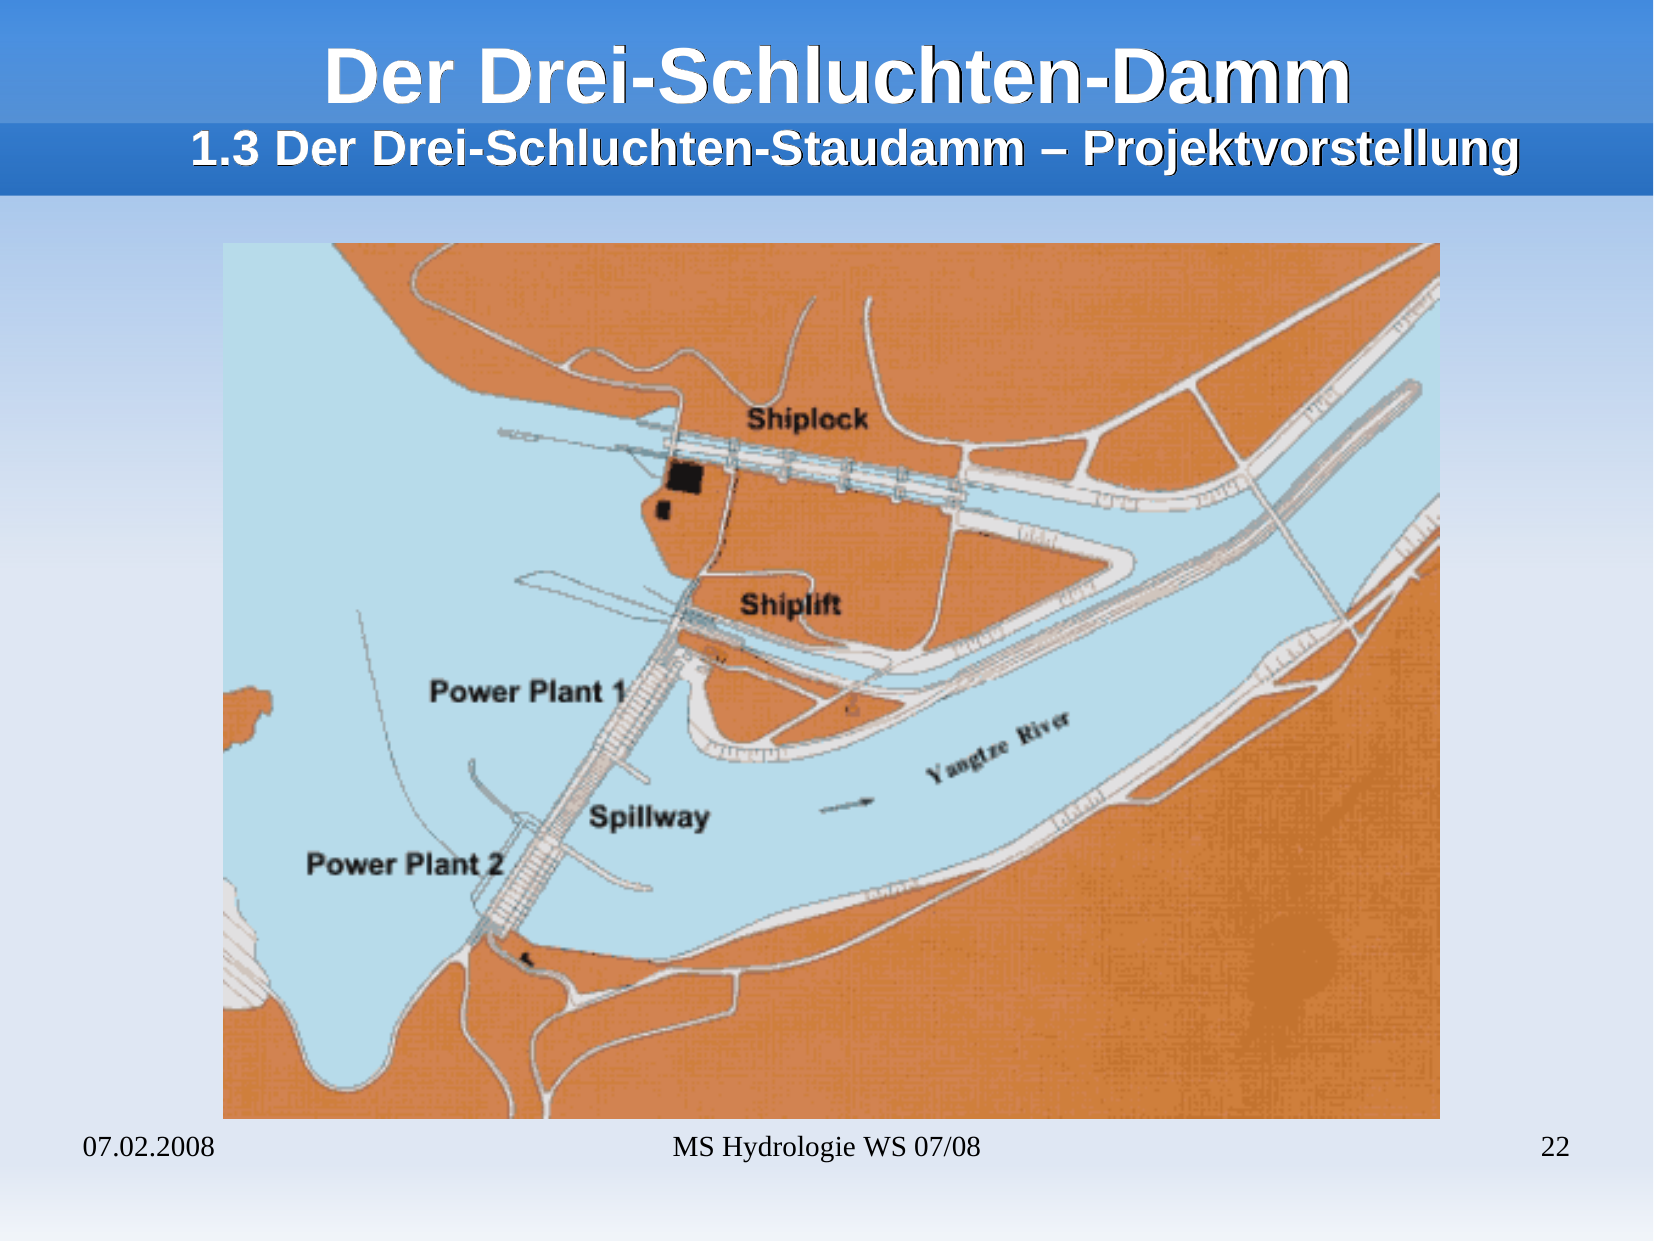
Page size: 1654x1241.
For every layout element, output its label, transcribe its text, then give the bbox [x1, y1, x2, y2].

title Der Drei-Schluchten-Damm 1.3 Der Drei-Schluchten-Staudamm – Projektvorstellung [76, 0, 1565, 208]
picture [0, 0, 1654, 1241]
